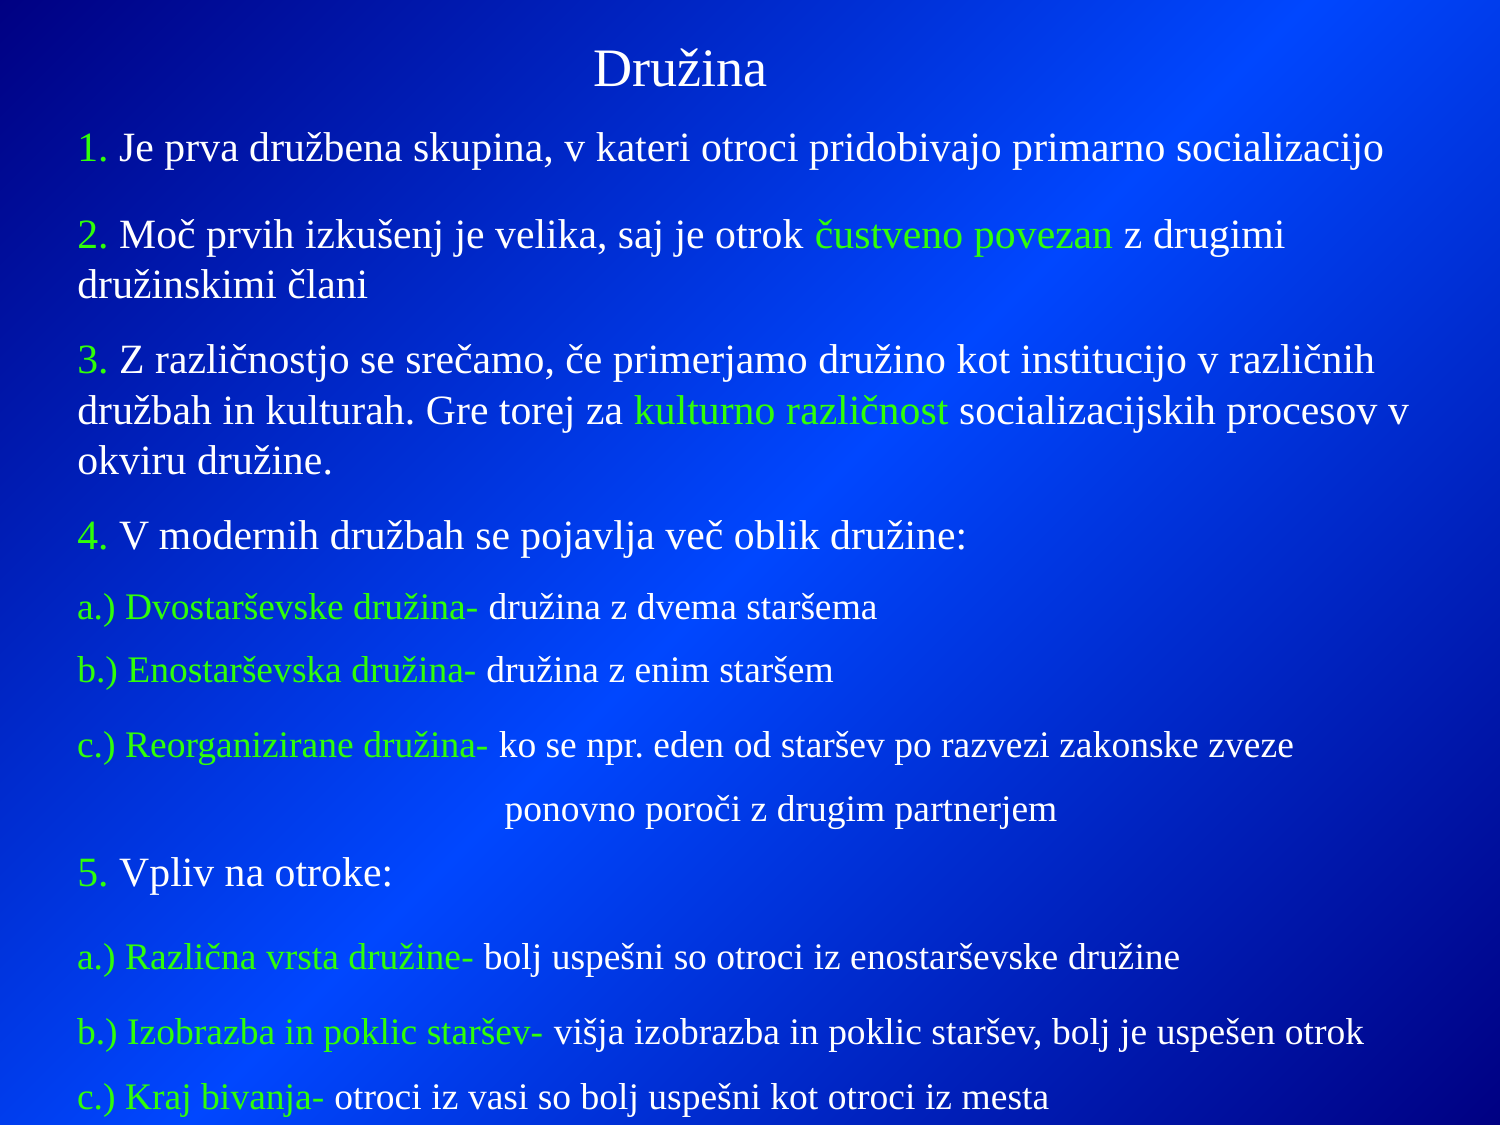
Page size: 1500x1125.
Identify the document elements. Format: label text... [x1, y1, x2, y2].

text_box 3. Z različnostjo se srečamo, če primerjamo družino kot institucijo v različnih družbah in kulturah. Gre torej za kulturno različnost socializacijskih procesov v okviru družine. [62, 324, 1438, 490]
text_box a.) Dvostarševske družina- družina z dvema staršema [62, 574, 1425, 635]
text_box 2. Moč prvih izkušenj je velika, saj je otrok čustveno povezan z drugimi družinskimi člani [62, 199, 1438, 315]
text_box Družina [24, 24, 1450, 105]
text_box b.) Izobrazba in poklic staršev- višja izobrazba in poklic staršev, bolj je uspešen otrok [62, 999, 1425, 1060]
text_box 4. V modernih družbah se pojavlja več oblik družine: [62, 500, 1438, 565]
text_box 1. Je prva družbena skupina, v kateri otroci pridobivajo primarno socializacijo [62, 112, 1438, 178]
text_box c.) Kraj bivanja- otroci iz vasi so bolj uspešni kot otroci iz mesta [62, 1064, 1425, 1125]
text_box 5. Vpliv na otroke: [62, 837, 1438, 903]
text_box a.) Različna vrsta družine- bolj uspešni so otroci iz enostarševske družine [62, 924, 1425, 985]
text_box b.) Enostarševska družina- družina z enim staršem [62, 637, 1438, 698]
text_box c.) Reorganizirane družina- ko se npr. eden od staršev po razvezi zakonske zveze ponovno poroči z drugim partnerjem [62, 712, 1500, 837]
